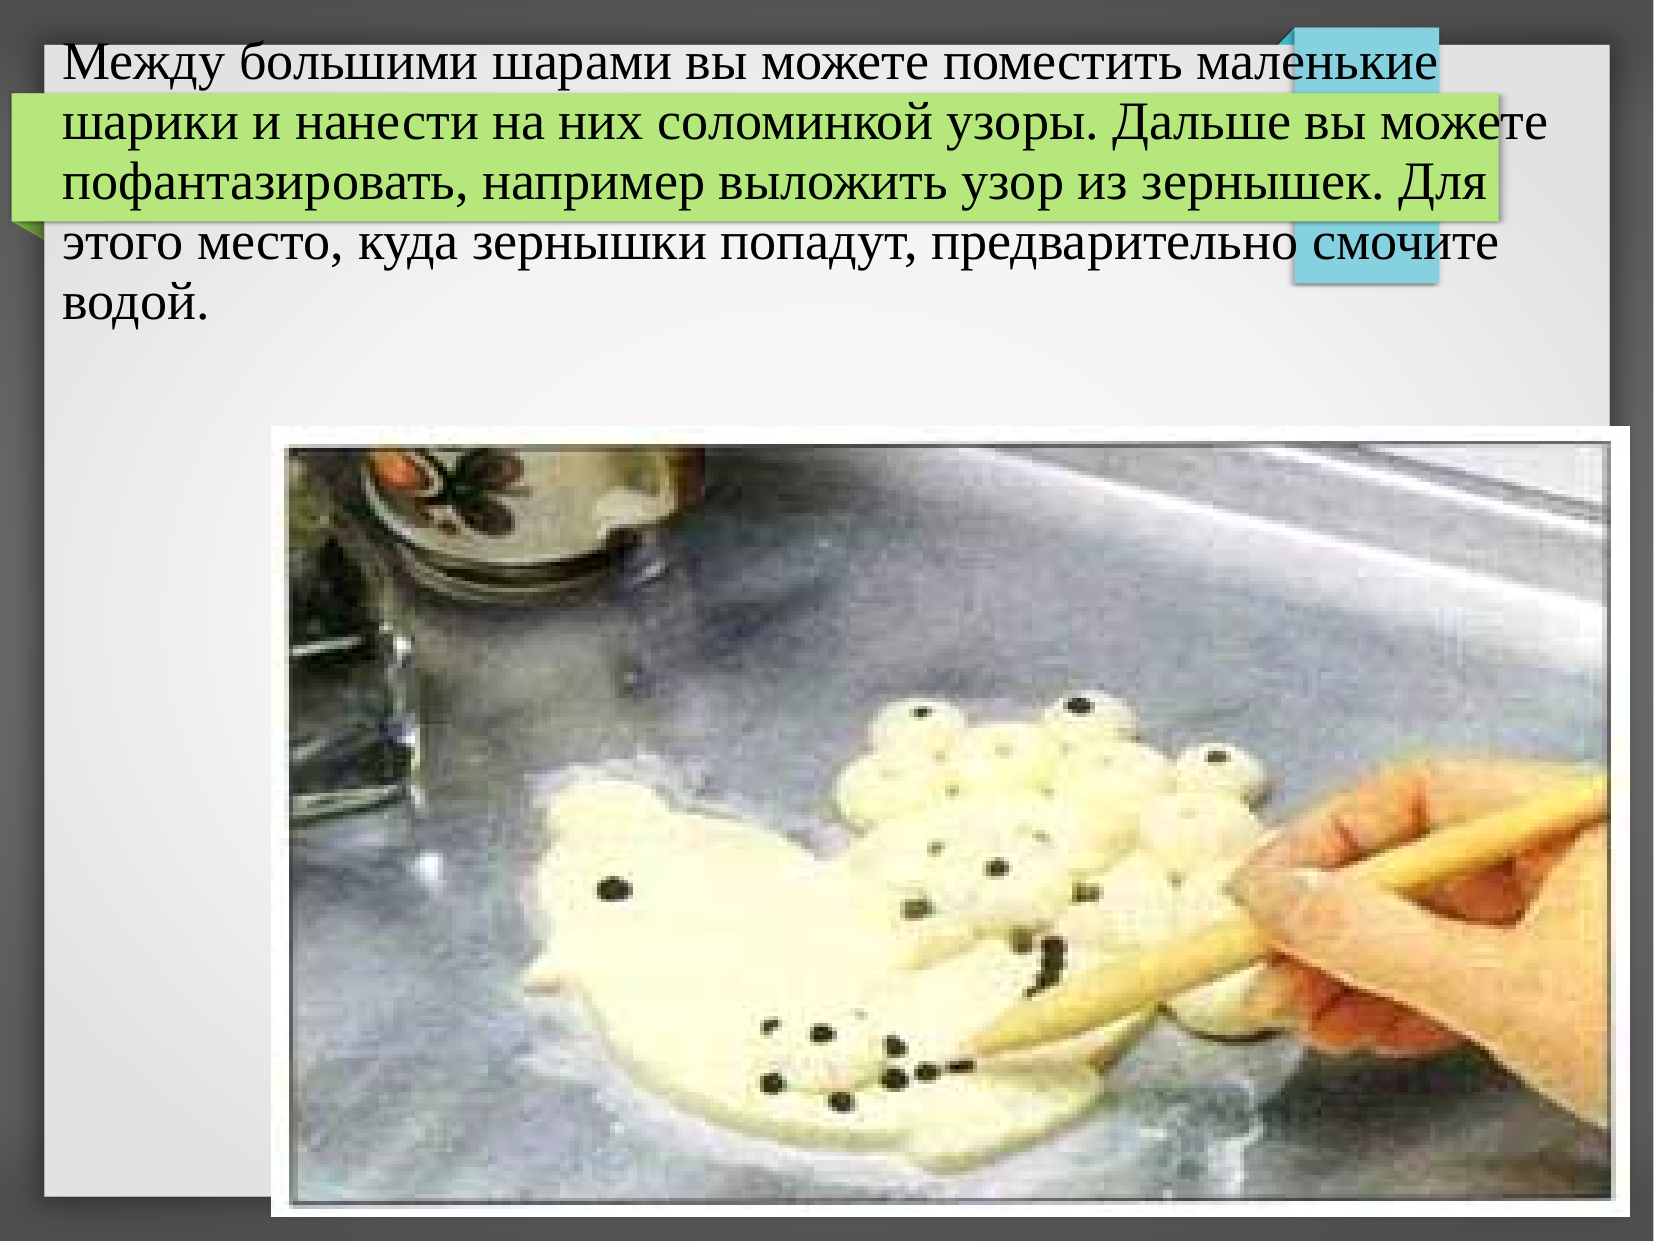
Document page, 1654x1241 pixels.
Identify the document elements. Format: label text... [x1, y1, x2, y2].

text_box Между большими шарами вы можете поместить маленькие шарики и нанести на них соломинкой узоры. Дальше вы можете пофантазировать, например выложить узор из зернышек. Для этого место, куда зернышки попадут, предварительно смочите водой. [47, 23, 1607, 344]
picture [0, 0, 1654, 1241]
